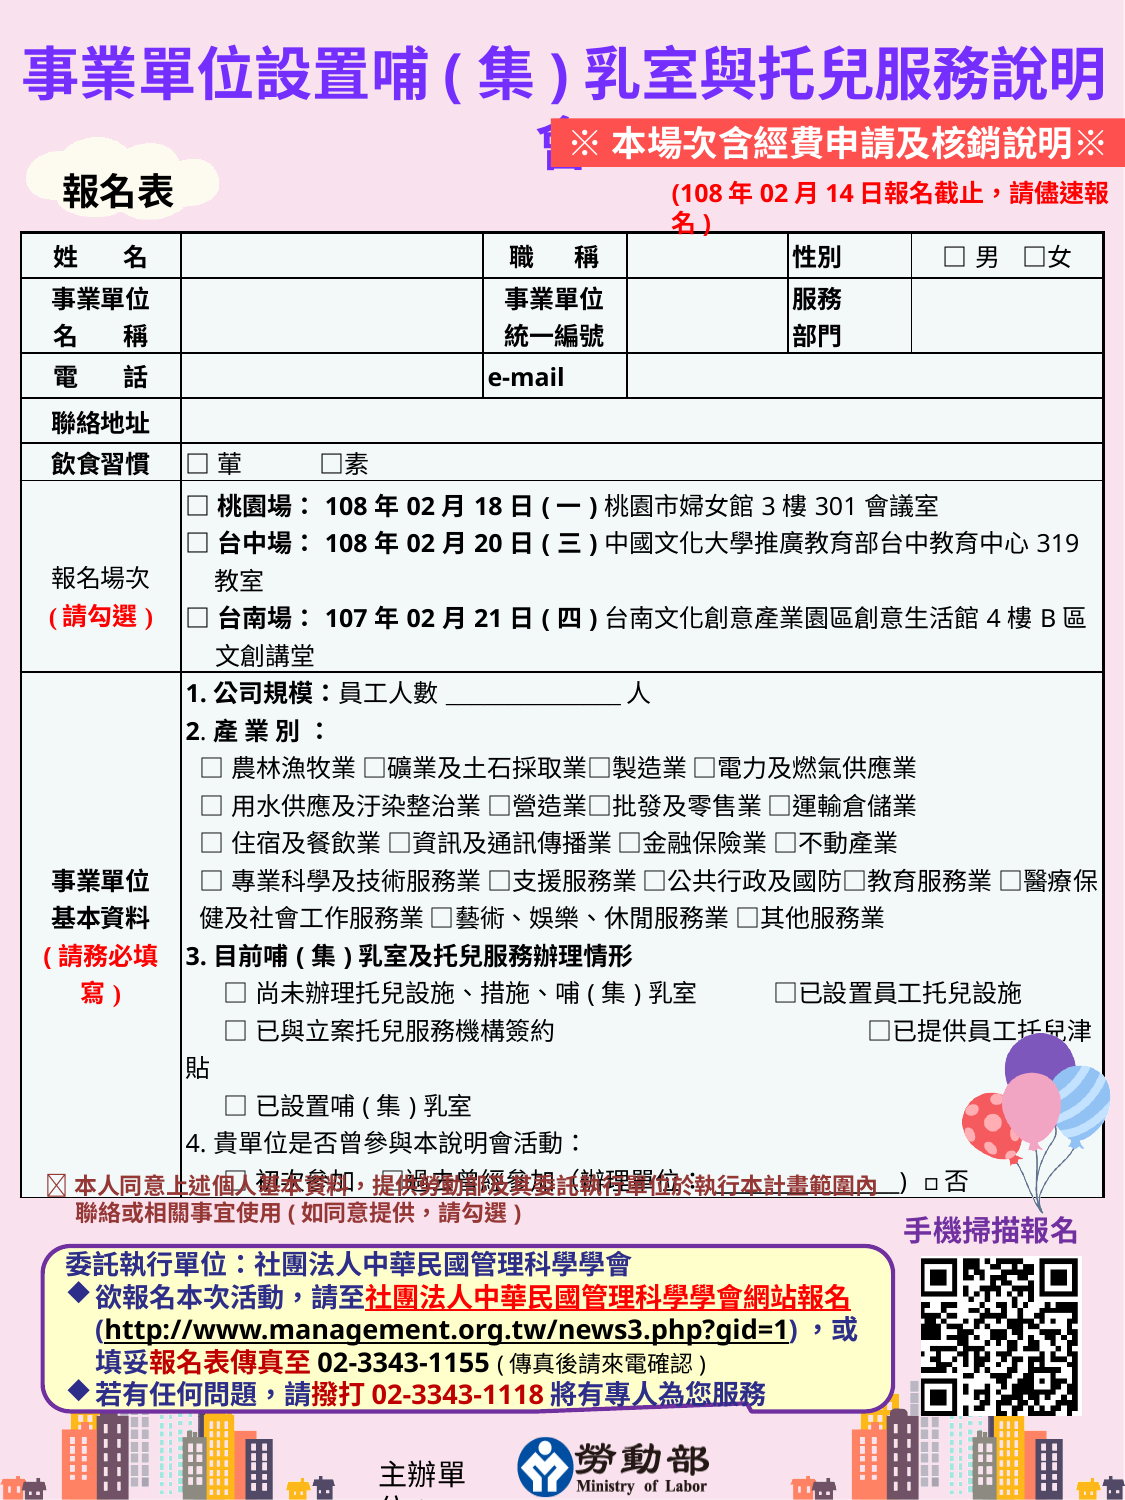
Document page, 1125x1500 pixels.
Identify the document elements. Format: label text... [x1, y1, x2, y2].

table_cell 服務 部門 [789, 279, 911, 352]
text_box 報名表 [47, 185, 190, 221]
text_box 手機掃描報名 [887, 1205, 1096, 1255]
table_header 性別 [789, 245, 911, 277]
table_cell 事業單位 統一編號 [484, 279, 626, 352]
text_box 主辦單位： [364, 1448, 530, 1500]
table_header [628, 234, 787, 277]
table_cell 報名場次 (請勾選) [22, 481, 180, 671]
table_cell 電 話 [22, 354, 180, 397]
table_cell 1.公司規模：員工人數______________人 2.產業別： □農林漁牧業 □礦業及土石採取業□製造業 □電力及燃氣供應業 □用水供應及汙染整治業 □營造業□批發及零售業 □運輸倉儲業 □住宿及餐飲業 □資訊及通訊傳播業 □金融保險業 □不動產業 □專業科學及技術服務業 □支援服務業 □公共行政及國防□教育服務業 □醫療保健及社會工作服務業 □藝術、娛樂、休閒服務業 □其他服務業 3.目前哺(集)乳室及托兒服務辦理情形 □尚未辦理托兒設施、措施、哺(集)乳室 □已設置員工托兒設施 □已與立案托兒服務機構簽約 □已提供員工托兒津貼 □已設置哺(集)乳室 4.貴單位是否曾參與本說明會活動： □初次參加 □過去曾經參加（辦理單位：_________________) □否 [182, 673, 1102, 1197]
table_header □男 □女 [912, 245, 1102, 277]
text_box 本人同意上述個人基本資料，提供勞動部及其委託執行單位於執行本計畫範圍內聯絡或相關事宜使用(如同意提供，請勾選) [30, 1164, 917, 1234]
text_box ※本場次含經費申請及核銷說明※ [550, 118, 1125, 167]
table_cell e-mail [484, 354, 626, 397]
table_header 性別 [799, 245, 807, 252]
table_header [182, 234, 482, 277]
table_cell [912, 279, 1102, 352]
table_cell [182, 354, 482, 397]
text_box 委託執行單位：社團法人中華民國管理科學學會 欲報名本次活動，請至社團法人中華民國管理科學學會網站報名(http://www.management.org.tw/news3.php?gid=1)，或填妥報名表傳真至02-3343-1155 (傳真後請來電確認) 若有任何問題，請撥打02-3343-1118將有專人為您服務 [42, 1246, 894, 1412]
table_header 職 稱 [484, 234, 626, 277]
table_cell [182, 279, 482, 352]
table_cell [182, 399, 1102, 442]
table_cell 事業單位 基本資料 (請務必填寫) [22, 673, 180, 1197]
picture [0, 0, 1125, 1500]
table_header 姓 名 [22, 234, 180, 277]
text_box 報名表 [115, 195, 128, 203]
table_cell [628, 279, 787, 352]
text_box (108年02月14日報名截止，請儘速報名) [656, 170, 1125, 245]
table_cell 聯絡地址 [22, 399, 180, 442]
table_cell □桃園場：108年02月18日(一)桃園市婦女館3樓301會議室 □台中場：108年02月20日(三)中國文化大學推廣教育部台中教育中心319教室 □台南場：107年02月21日(四)台南文化創意產業園區創意生活館4樓B區文創講堂 [182, 481, 1102, 671]
table_cell 事業單位 名 稱 [22, 279, 180, 352]
table_cell □葷 □素 [182, 444, 1102, 480]
text_box 事業單位設置哺(集)乳室與托兒服務說明會 [2, 29, 1125, 185]
table_cell 飲食習慣 [22, 444, 180, 480]
table_cell [628, 354, 1102, 397]
